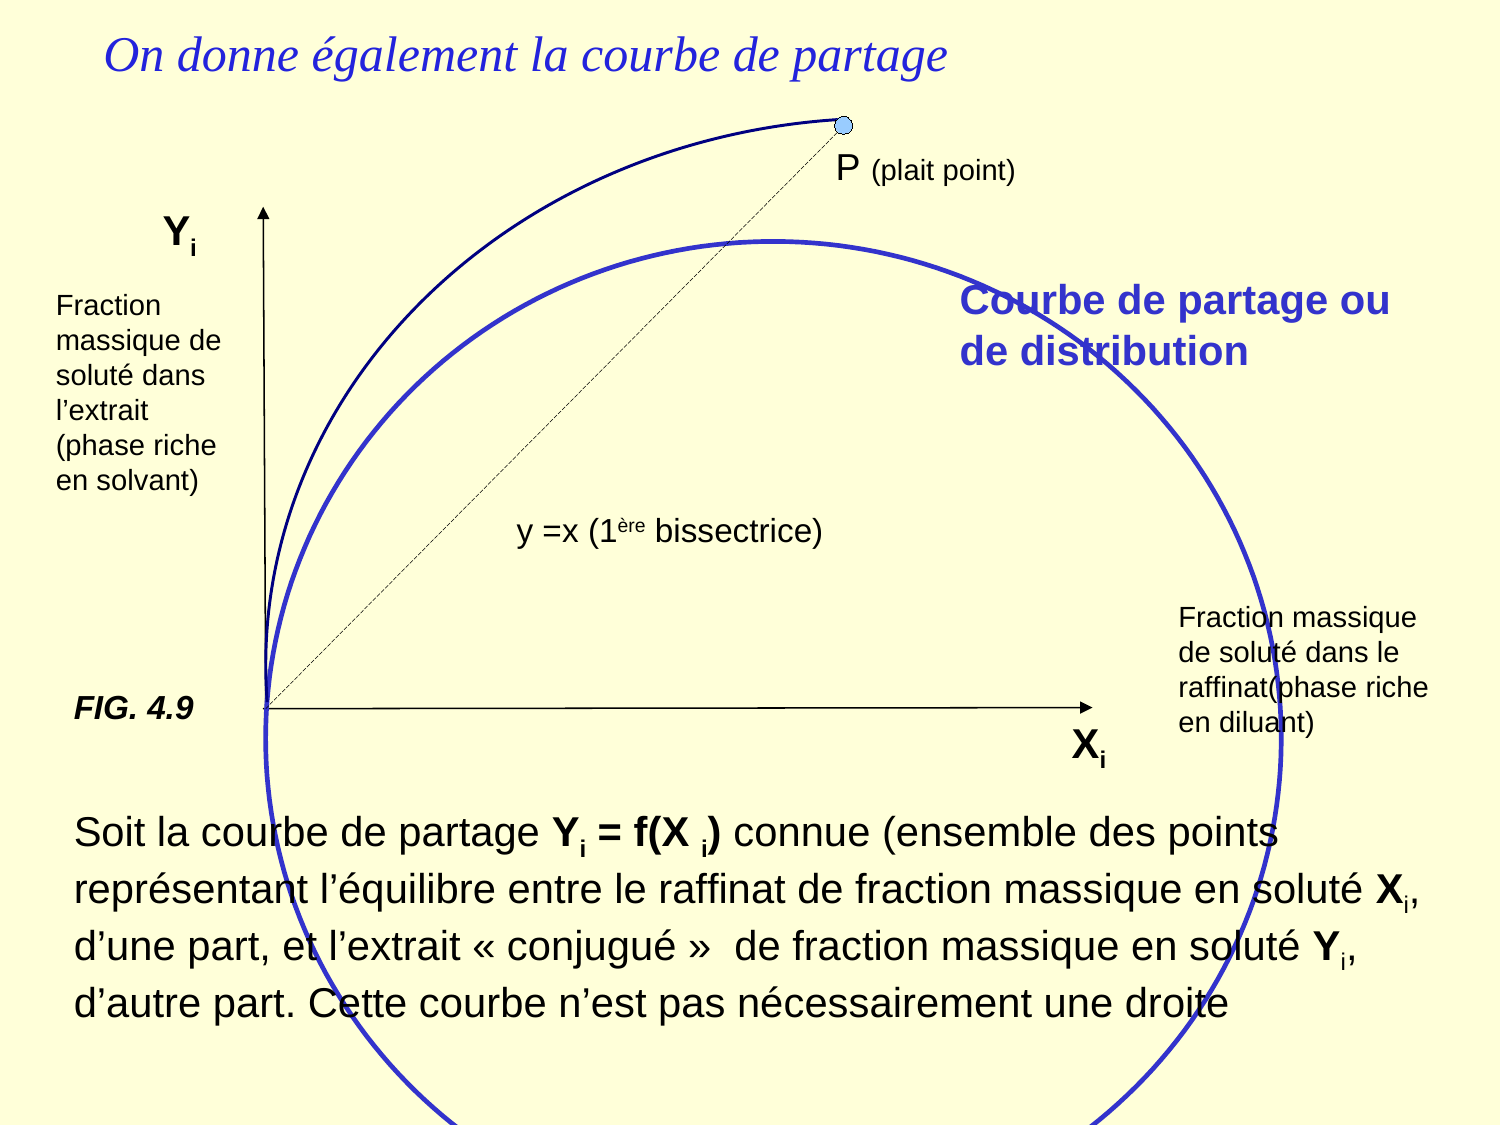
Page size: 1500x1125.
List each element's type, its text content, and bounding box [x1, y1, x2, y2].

text_box [834, 116, 853, 135]
text_box Fraction massique de soluté dans l’extrait (phase riche en solvant) [41, 278, 254, 504]
text_box Yi [147, 196, 231, 278]
text_box On donne également la courbe de partage [88, 13, 1211, 89]
text_box P (plait point) [820, 135, 1063, 196]
text_box Xi [1056, 708, 1152, 797]
text_box y =x (1ère bissectrice) [501, 501, 857, 558]
text_box Fraction massique de soluté dans le raffinat(phase riche en diluant) [1163, 590, 1447, 768]
text_box Soit la courbe de partage Yi = f(X i) connue (ensemble des points représentant l’équilibre entre le raffinat de fraction massique en soluté Xi, d’une part, et l’extrait « conjugué » de fraction massique en soluté Yi, d’autre part. Cette courbe n’est pas nécessairement une droite [59, 797, 1471, 1034]
text_box FIG. 4.9 [59, 679, 237, 734]
text_box Courbe de partage ou de distribution [944, 265, 1418, 382]
